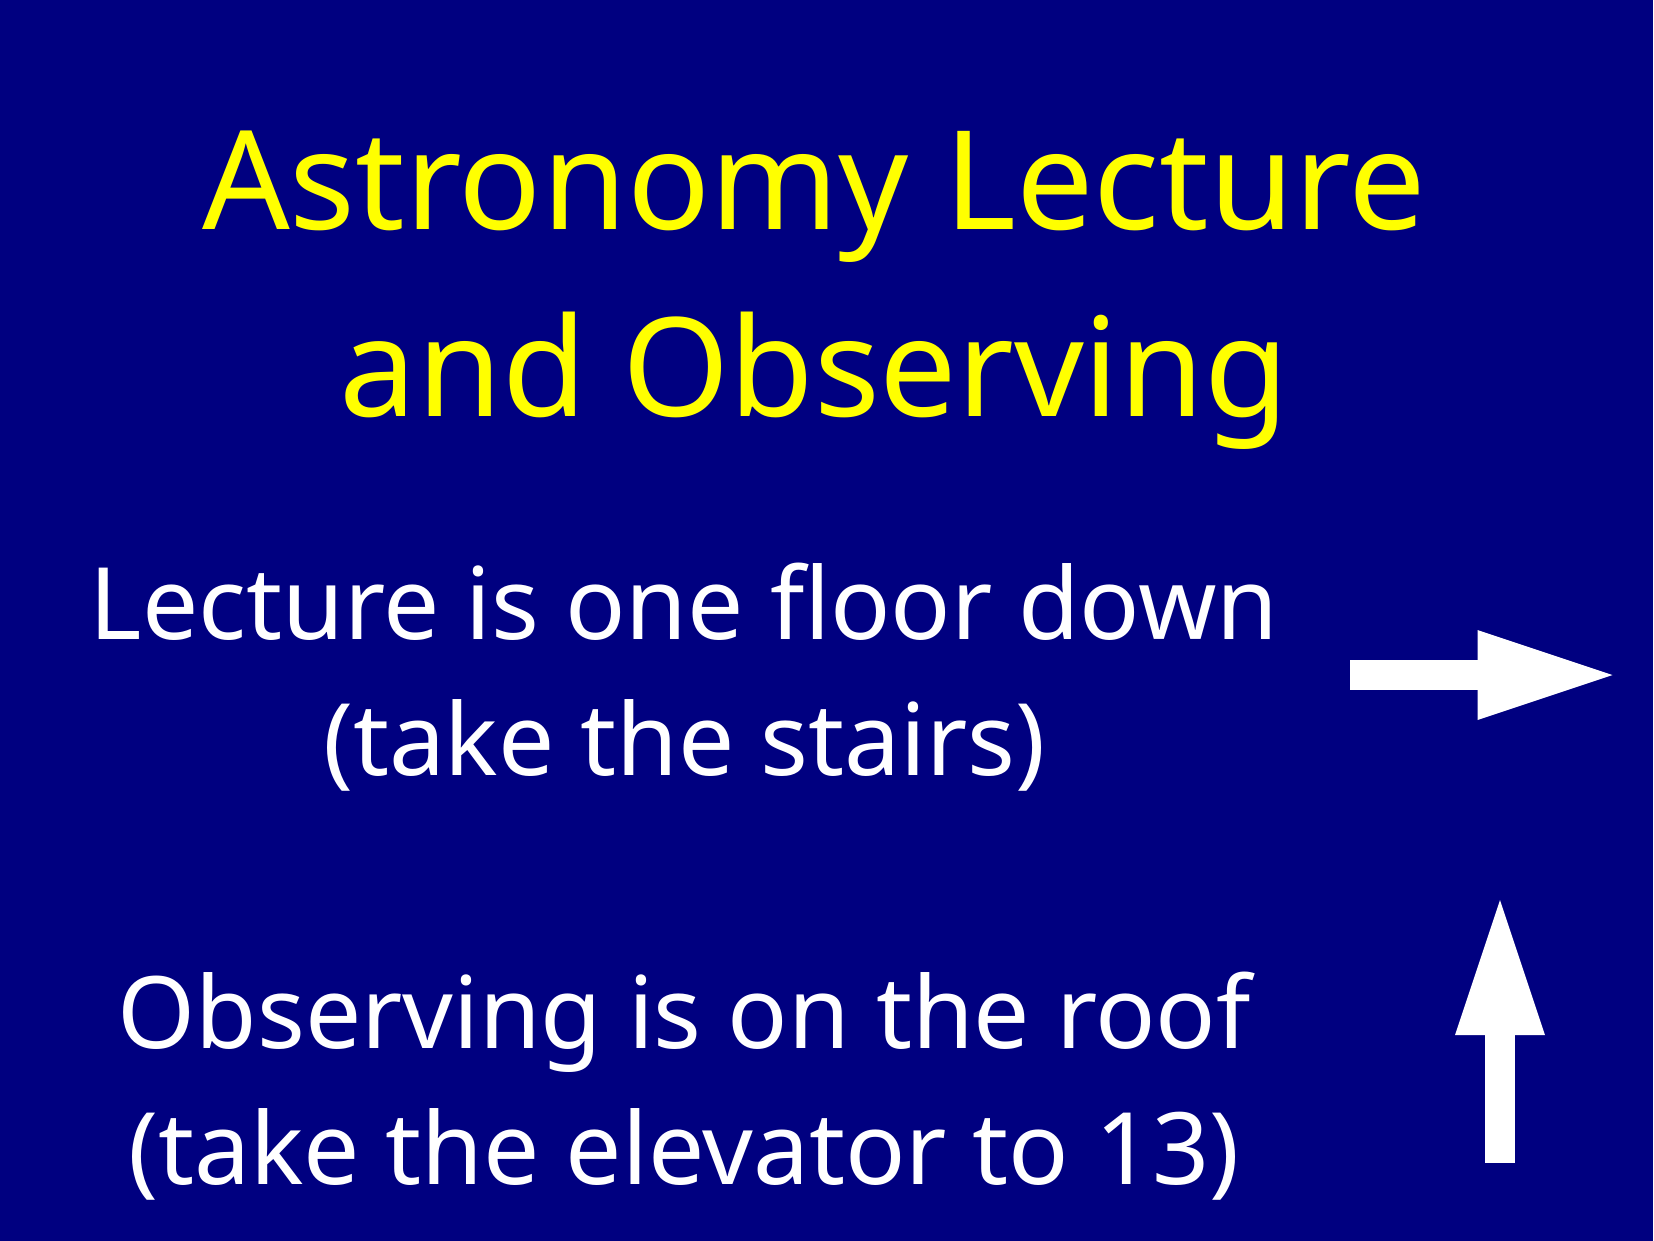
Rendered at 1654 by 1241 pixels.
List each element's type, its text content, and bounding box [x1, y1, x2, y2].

text_box Lecture is one floor down (take the stairs) Observing is on the roof (take the elevator to 13) [75, 525, 1341, 1143]
text_box Astronomy Lecture and Observing [187, 75, 1500, 422]
